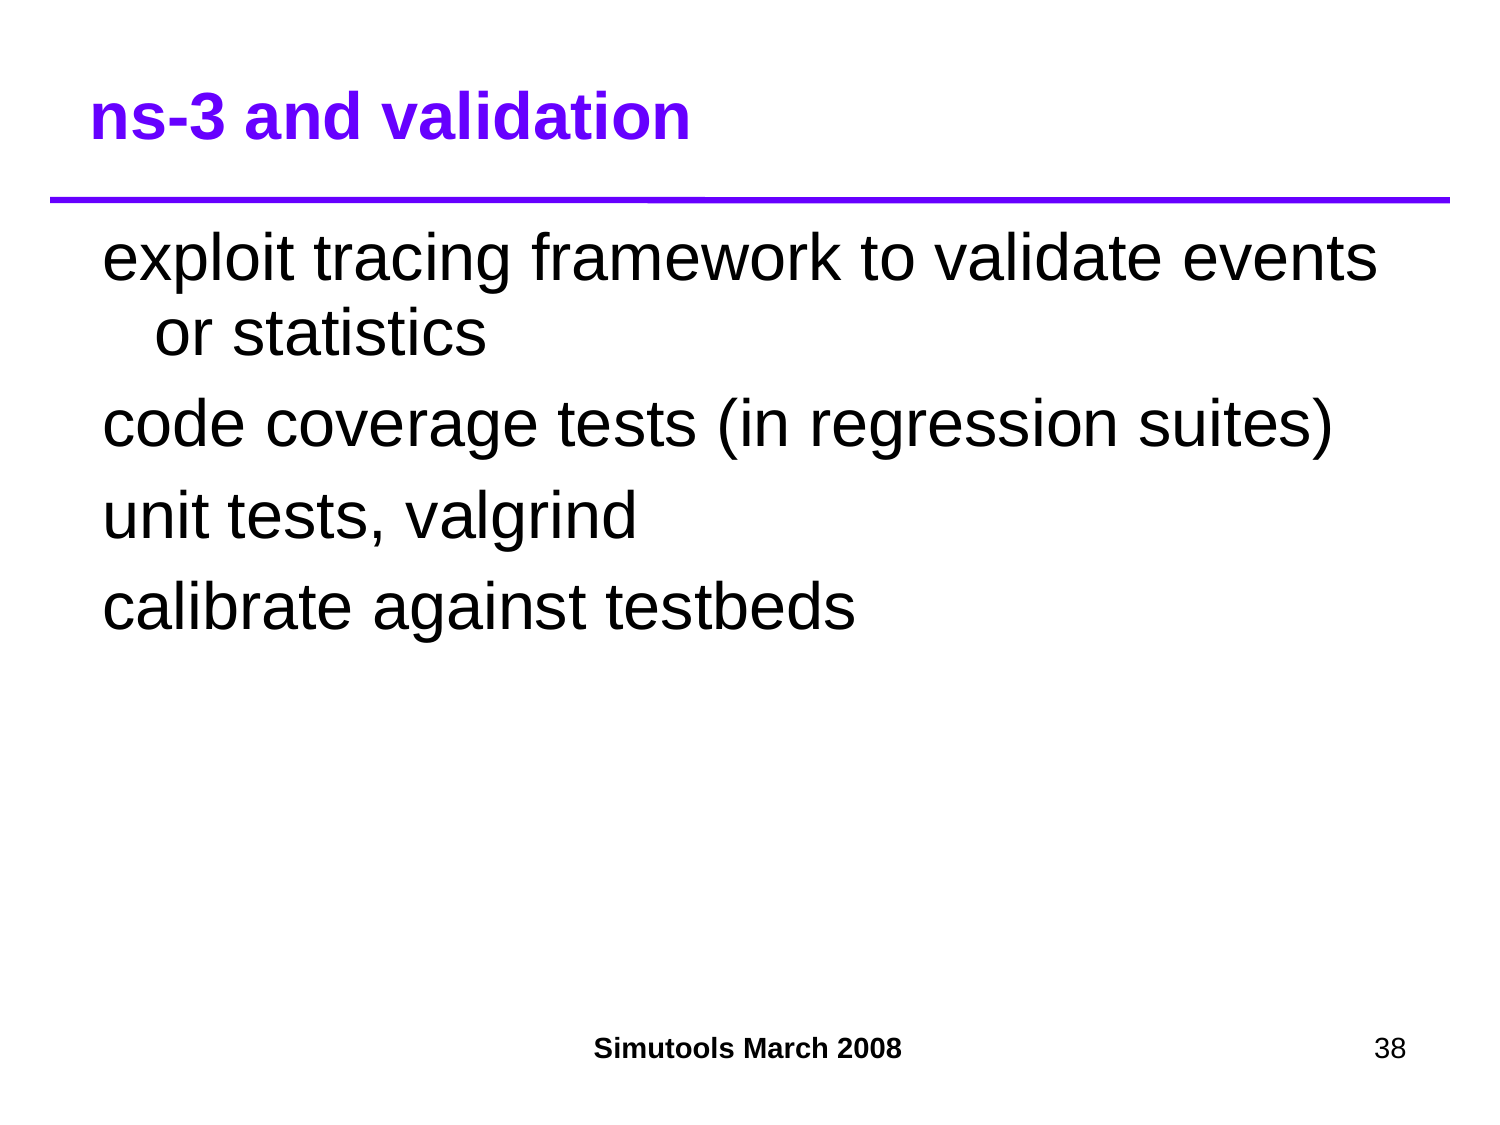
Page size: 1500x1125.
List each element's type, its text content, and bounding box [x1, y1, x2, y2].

list exploit tracing framework to validate events or statistics code coverage tests (in regression suites) unit tests, valgrind calibrate against testbeds [87, 212, 1438, 925]
title ns-3 and validation [75, 68, 1426, 165]
